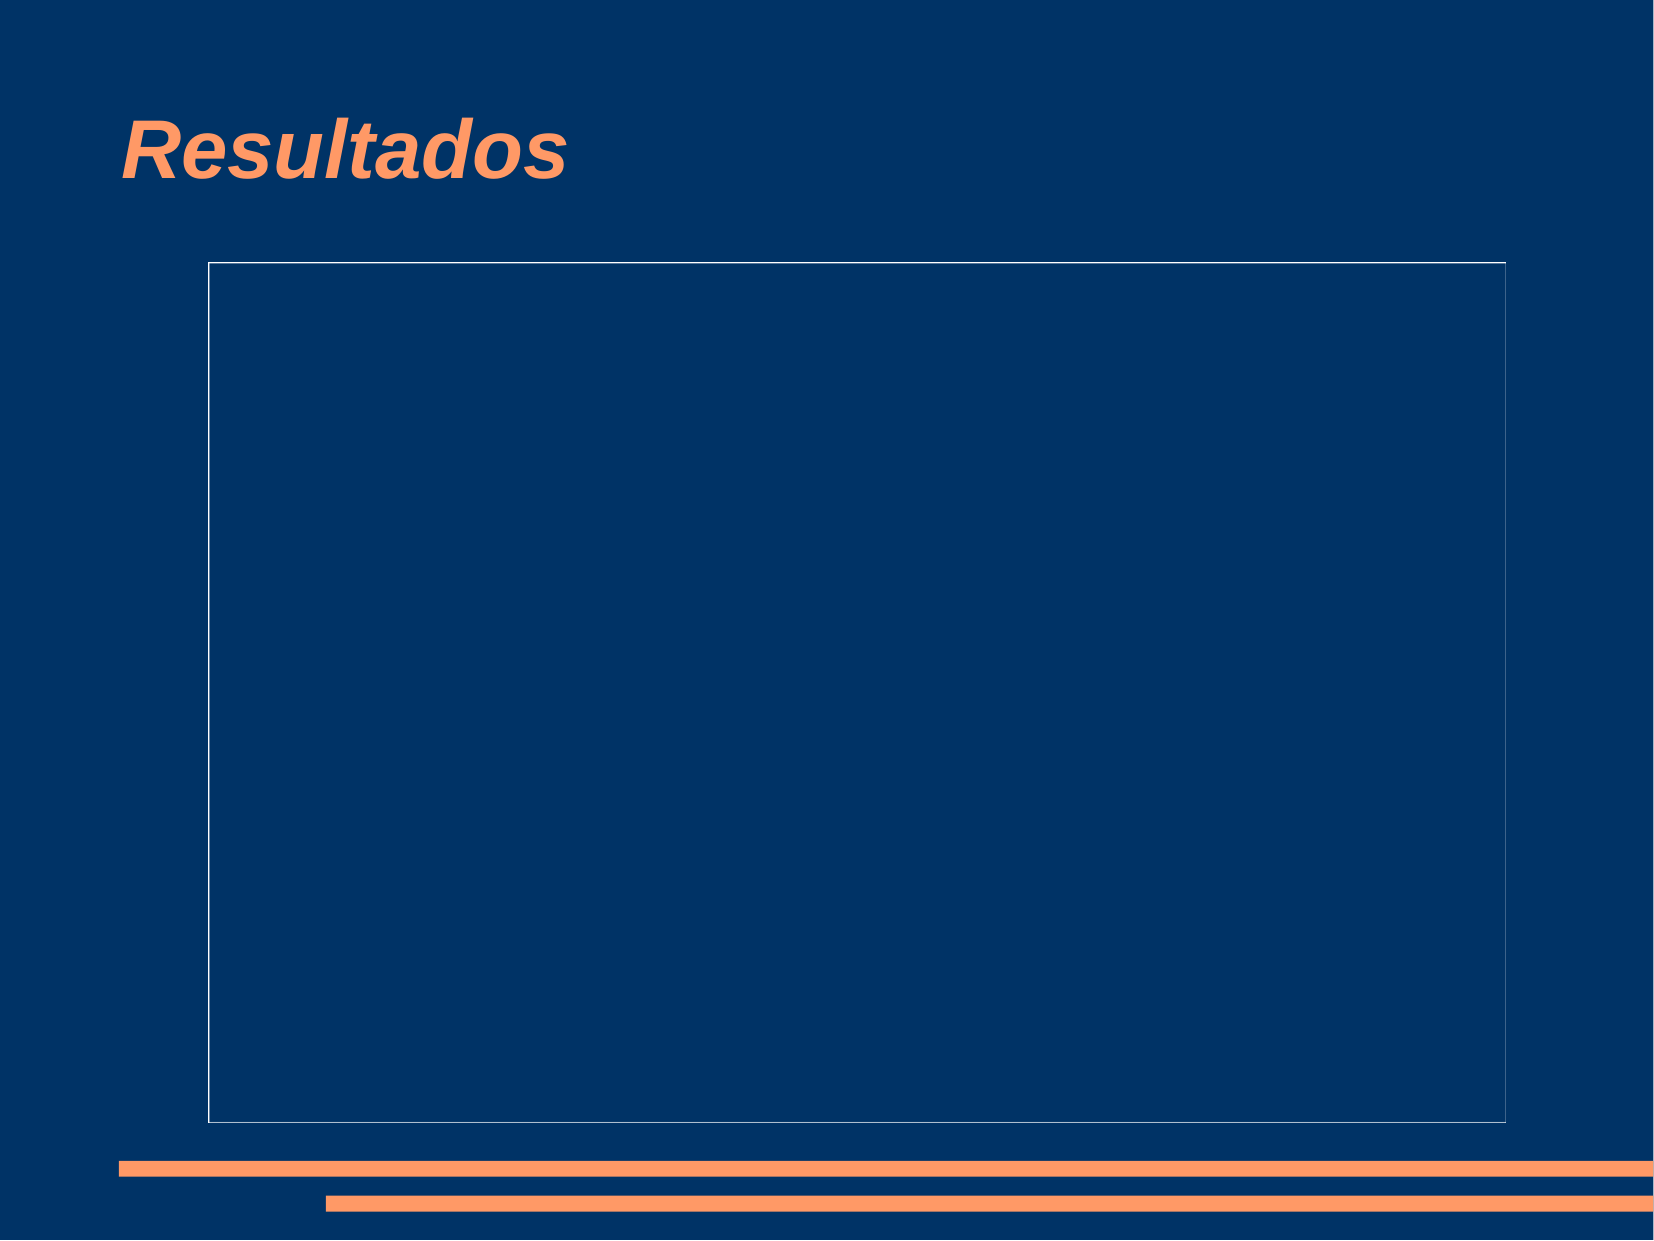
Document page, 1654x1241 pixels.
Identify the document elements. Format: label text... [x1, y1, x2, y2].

picture [206, 260, 1506, 1123]
title Resultados [121, 46, 1534, 254]
